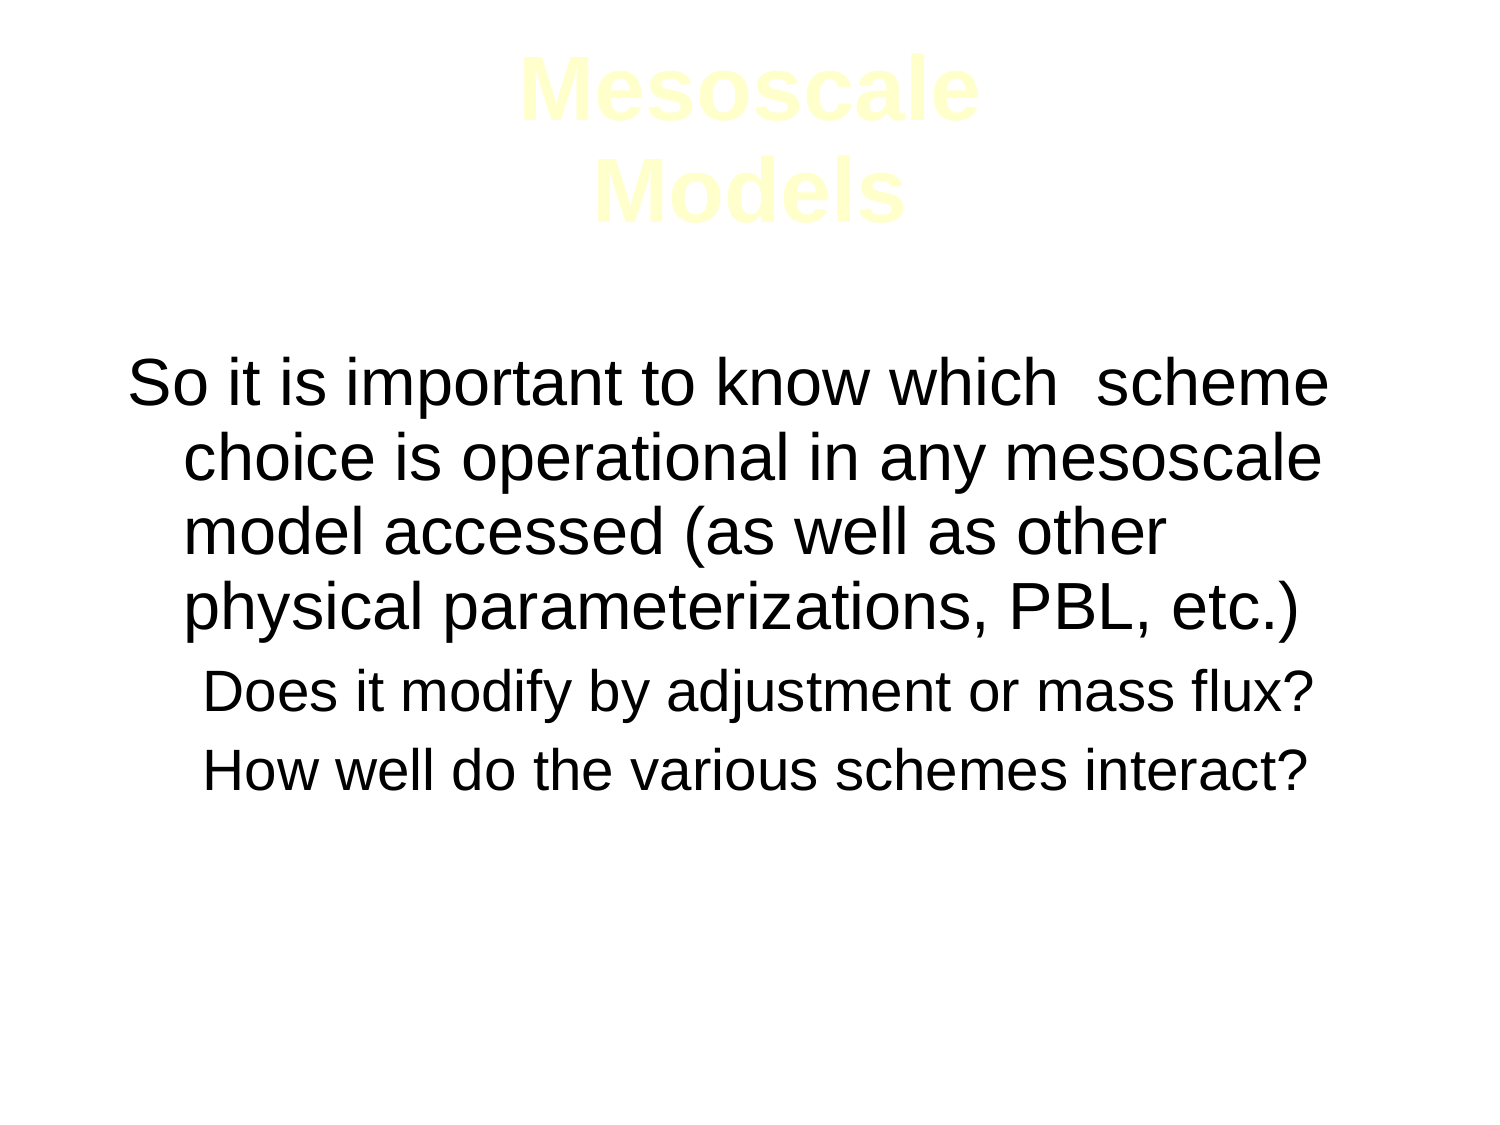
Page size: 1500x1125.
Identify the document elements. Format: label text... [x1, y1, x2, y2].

list So it is important to know which scheme choice is operational in any mesoscale model accessed (as well as other physical parameterizations, PBL, etc.) Does it modify by adjustment or mass flux? How well do the various schemes interact? [112, 337, 1388, 1019]
title Mesoscale Models [112, 14, 1388, 250]
